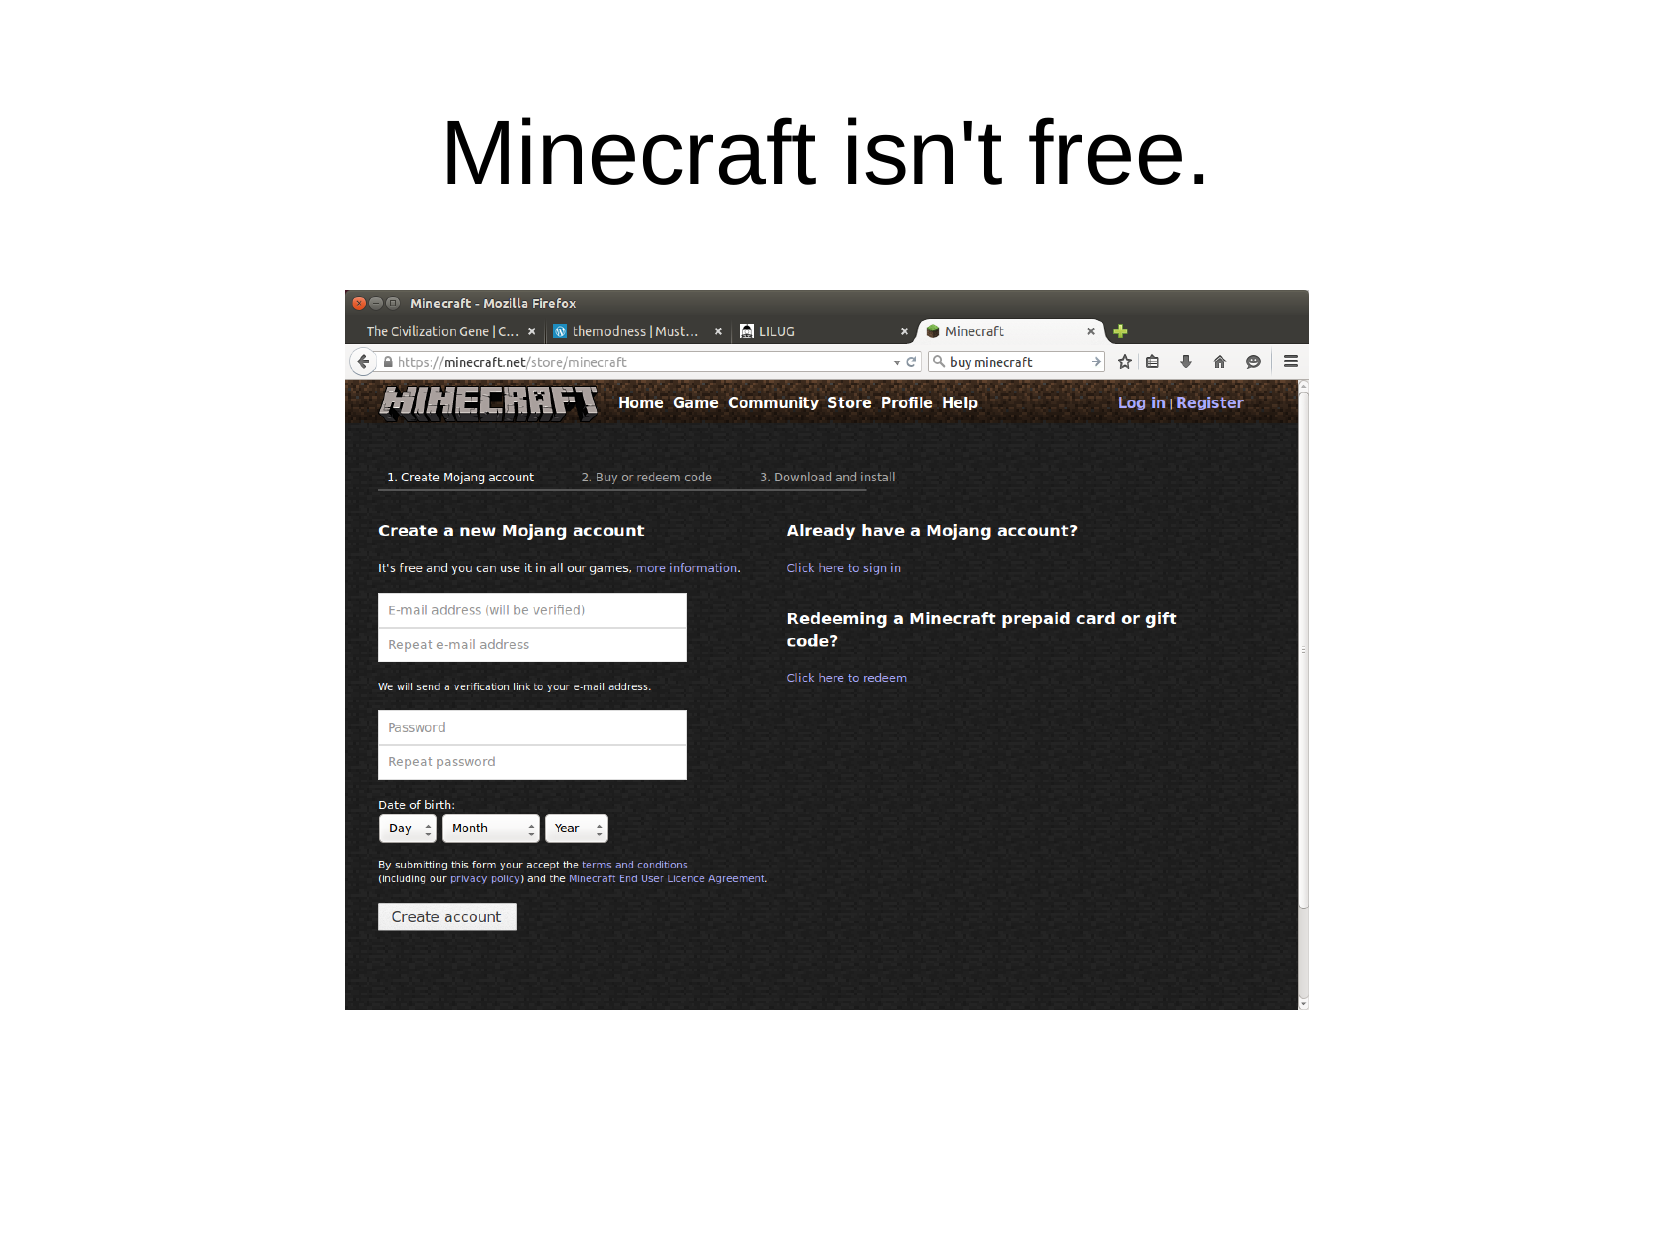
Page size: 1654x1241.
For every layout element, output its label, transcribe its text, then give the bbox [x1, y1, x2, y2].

title Minecraft isn't free. [82, 49, 1571, 257]
picture [345, 290, 1309, 1010]
